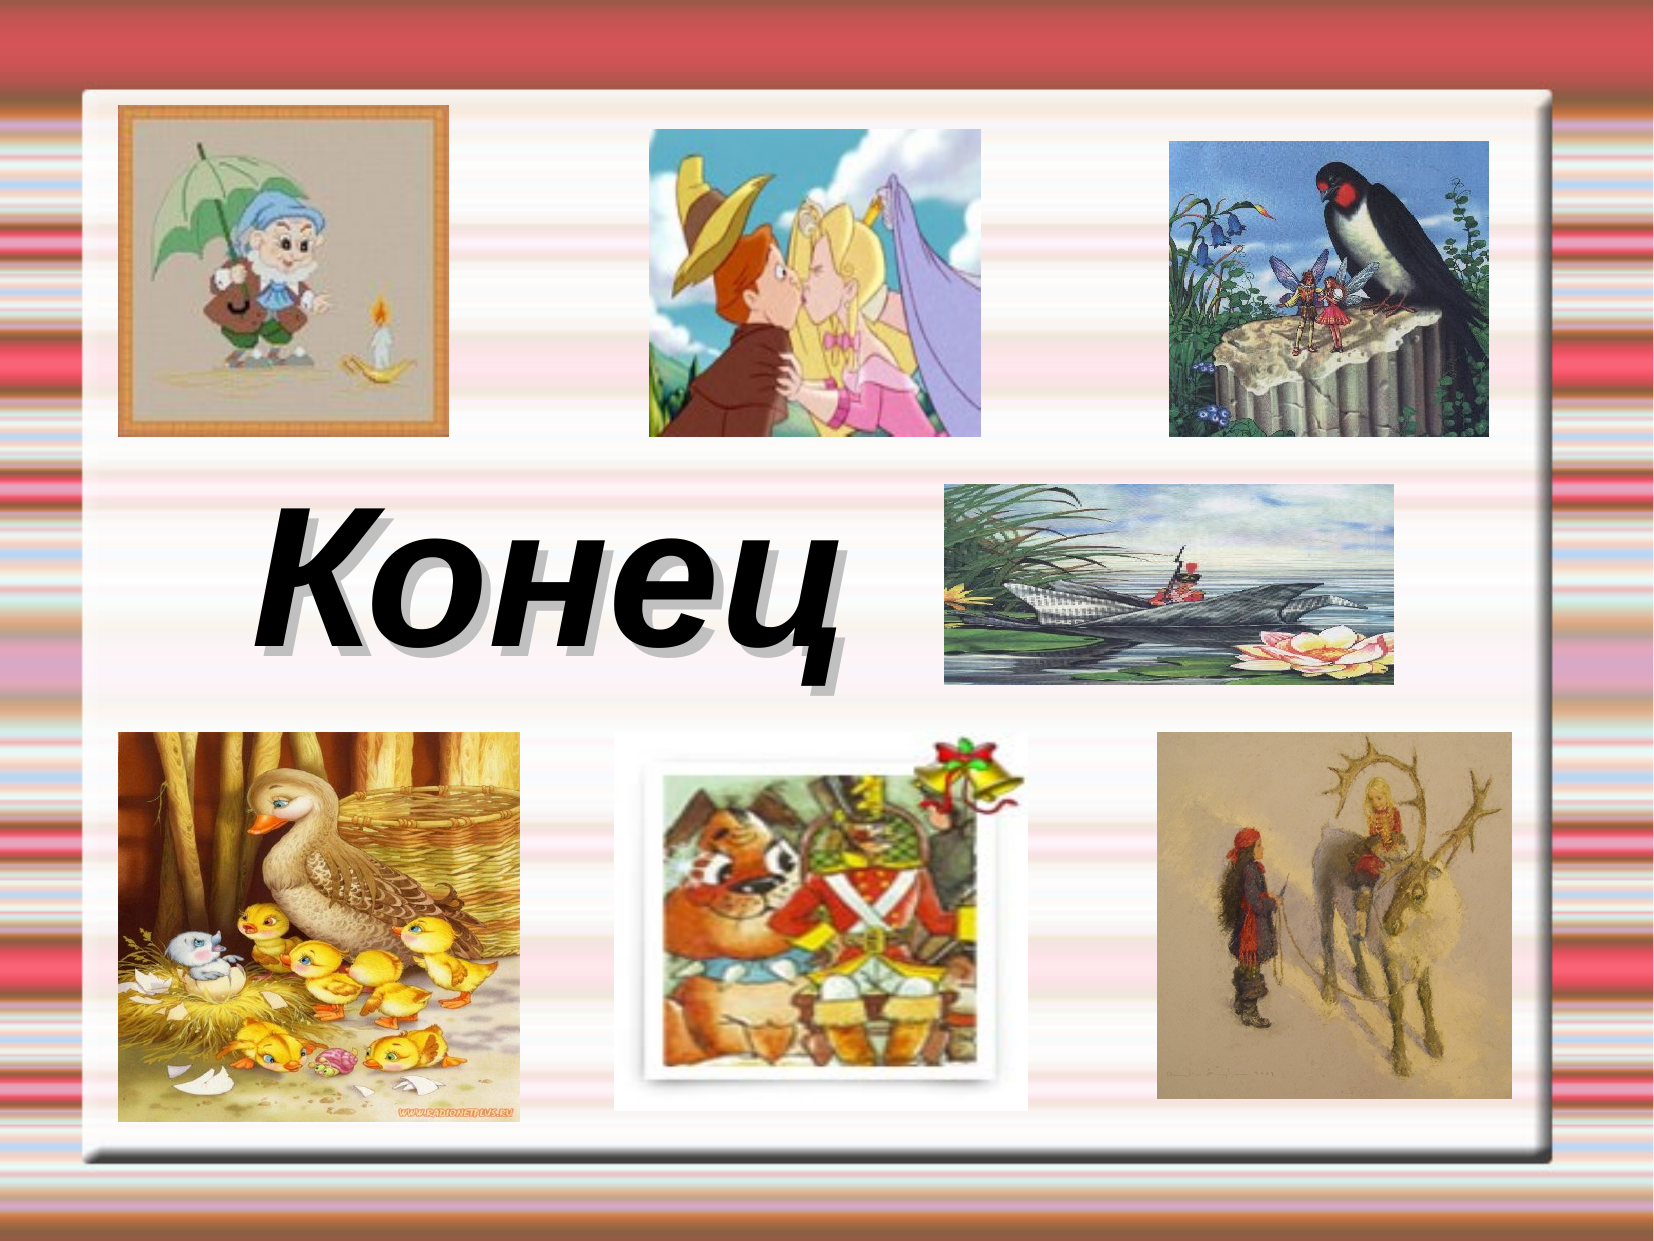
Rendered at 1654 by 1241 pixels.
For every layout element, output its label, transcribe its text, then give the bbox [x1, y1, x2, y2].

text_box Конец [236, 458, 898, 697]
picture [0, 0, 1654, 1241]
